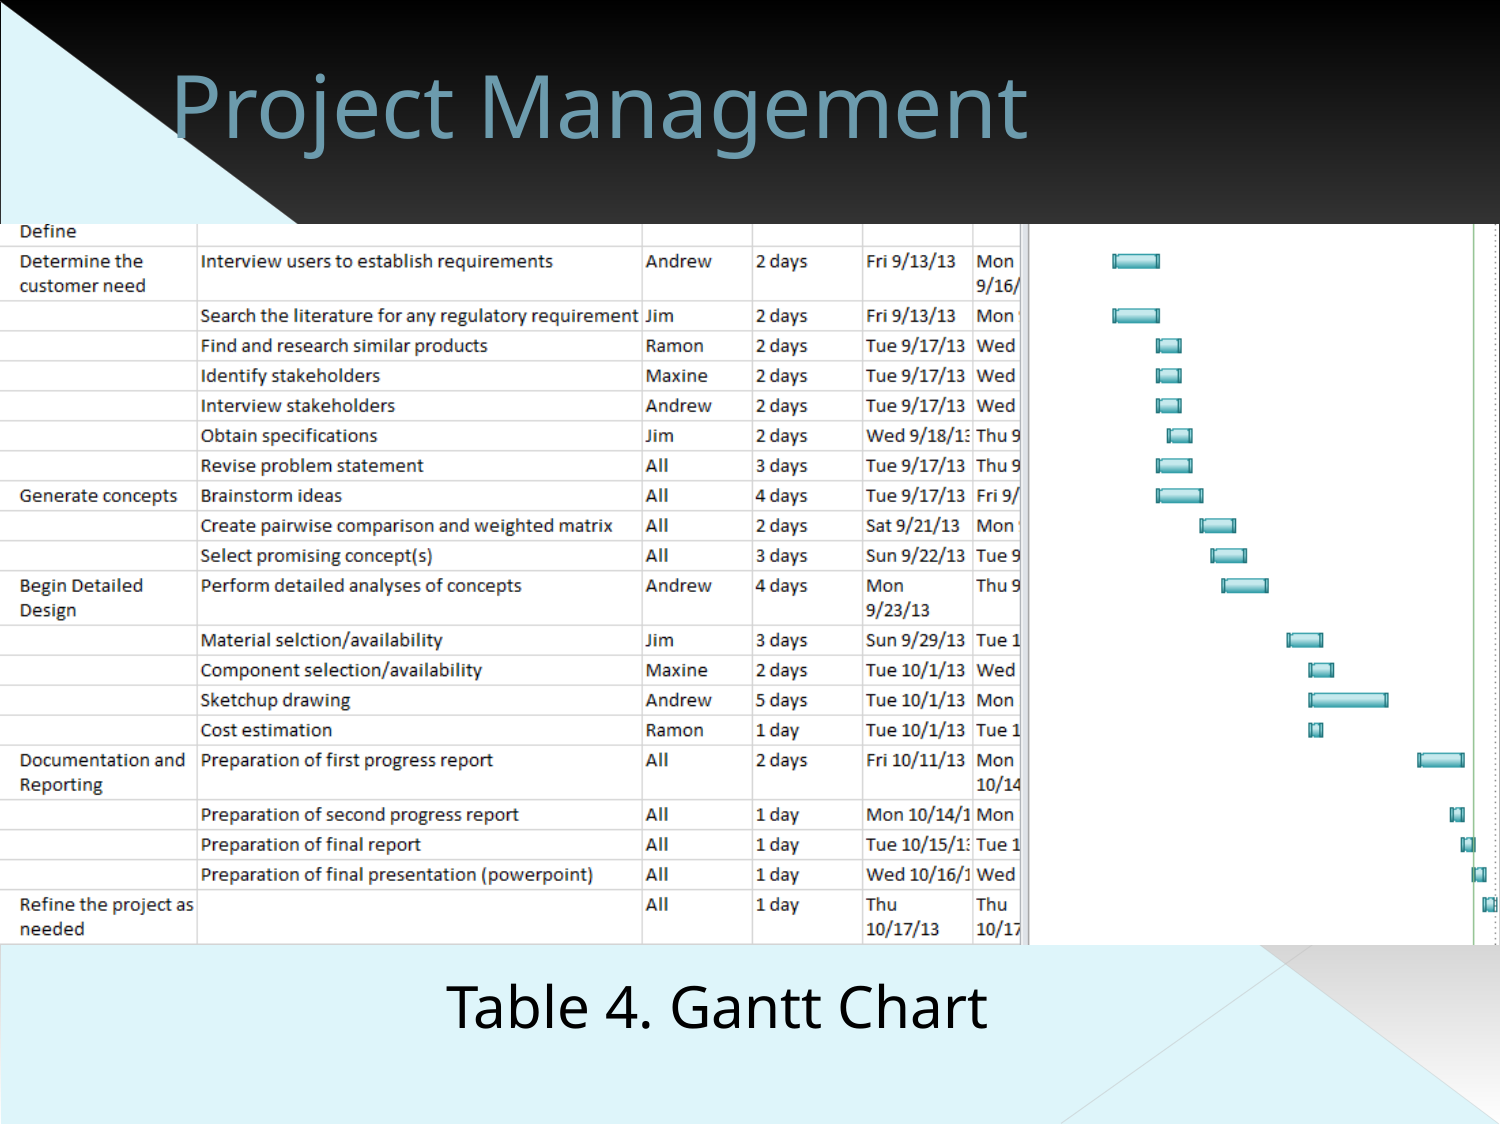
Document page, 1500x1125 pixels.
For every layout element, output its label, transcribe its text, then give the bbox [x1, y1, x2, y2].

text_box Table 4. Gantt Chart [431, 962, 1004, 1048]
picture [0, 224, 1499, 945]
title Project Management [75, 43, 1425, 224]
